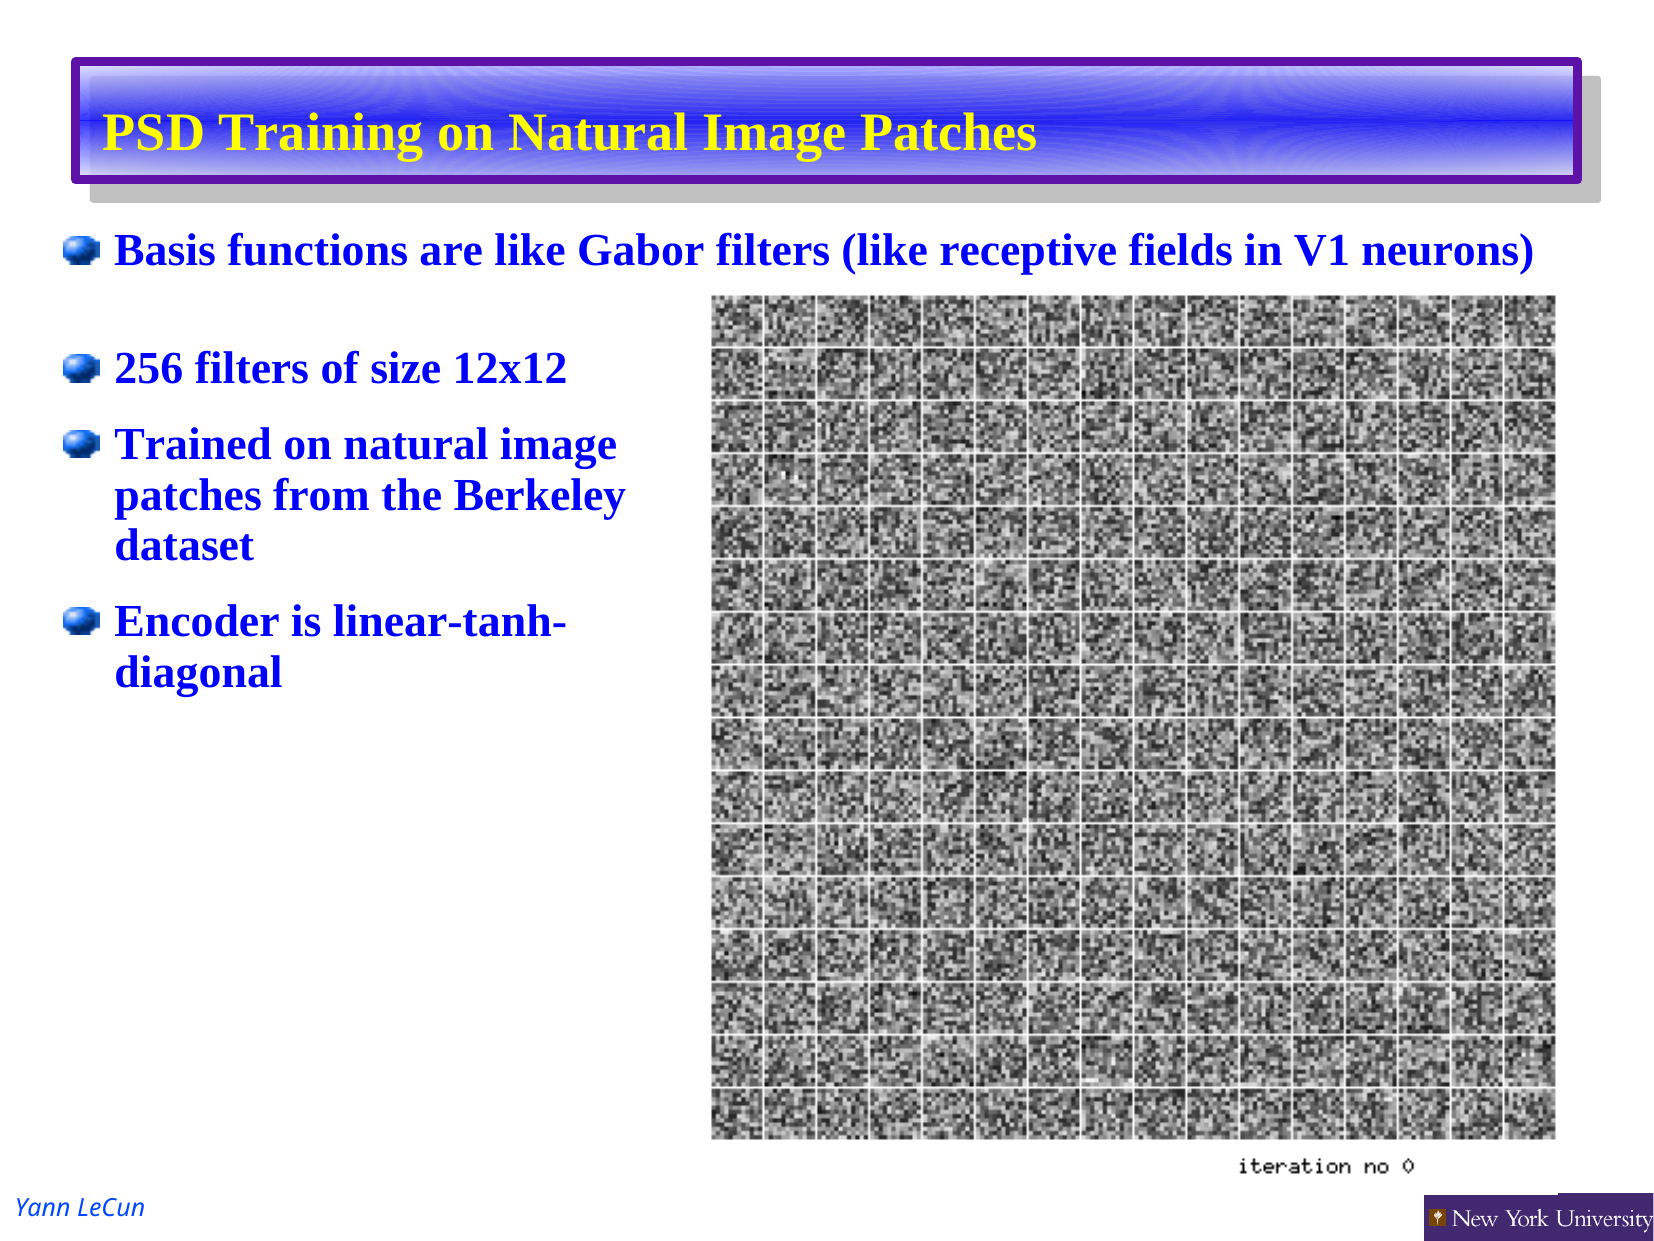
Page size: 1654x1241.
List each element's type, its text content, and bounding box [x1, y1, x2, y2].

list 256 filters of size 12x12 Trained on natural image patches from the Berkeley dataset Encoder is linear-tanh-diagonal [63, 343, 676, 1163]
list Basis functions are like Gabor filters (like receptive fields in V1 neurons) [63, 225, 1595, 407]
title PSD Training on Natural Image Patches [75, 61, 1578, 180]
picture [710, 294, 1654, 1241]
